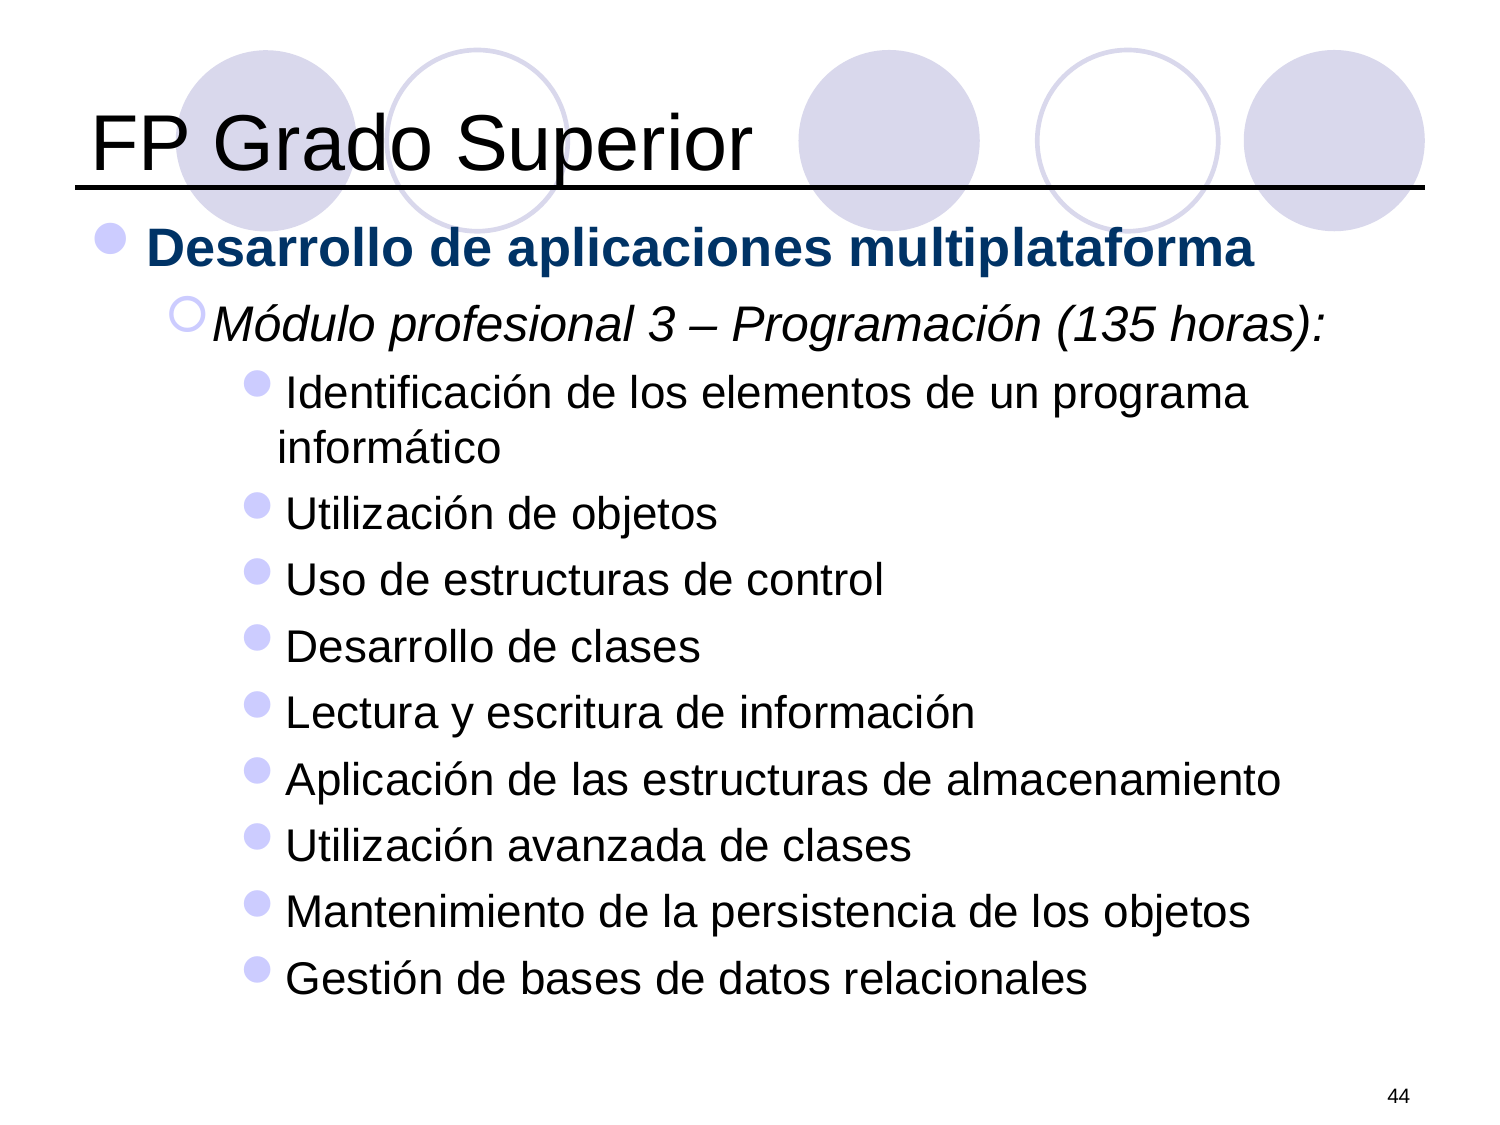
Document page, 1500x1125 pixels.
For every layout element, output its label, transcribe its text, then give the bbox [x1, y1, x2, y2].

title FP Grado Superior [75, 45, 1426, 212]
list Desarrollo de aplicaciones multiplataforma Módulo profesional 3 – Programación (135 horas): Identificación de los elementos de un programa informático Utilización de objetos Uso de estructuras de control Desarrollo de clases Lectura y escritura de información Aplicación de las estructuras de almacenamiento Utilización avanzada de clases Mantenimiento de la persistencia de los objetos Gestión de bases de datos relacionales [74, 212, 1450, 1078]
text_box <number> [1074, 1078, 1426, 1101]
